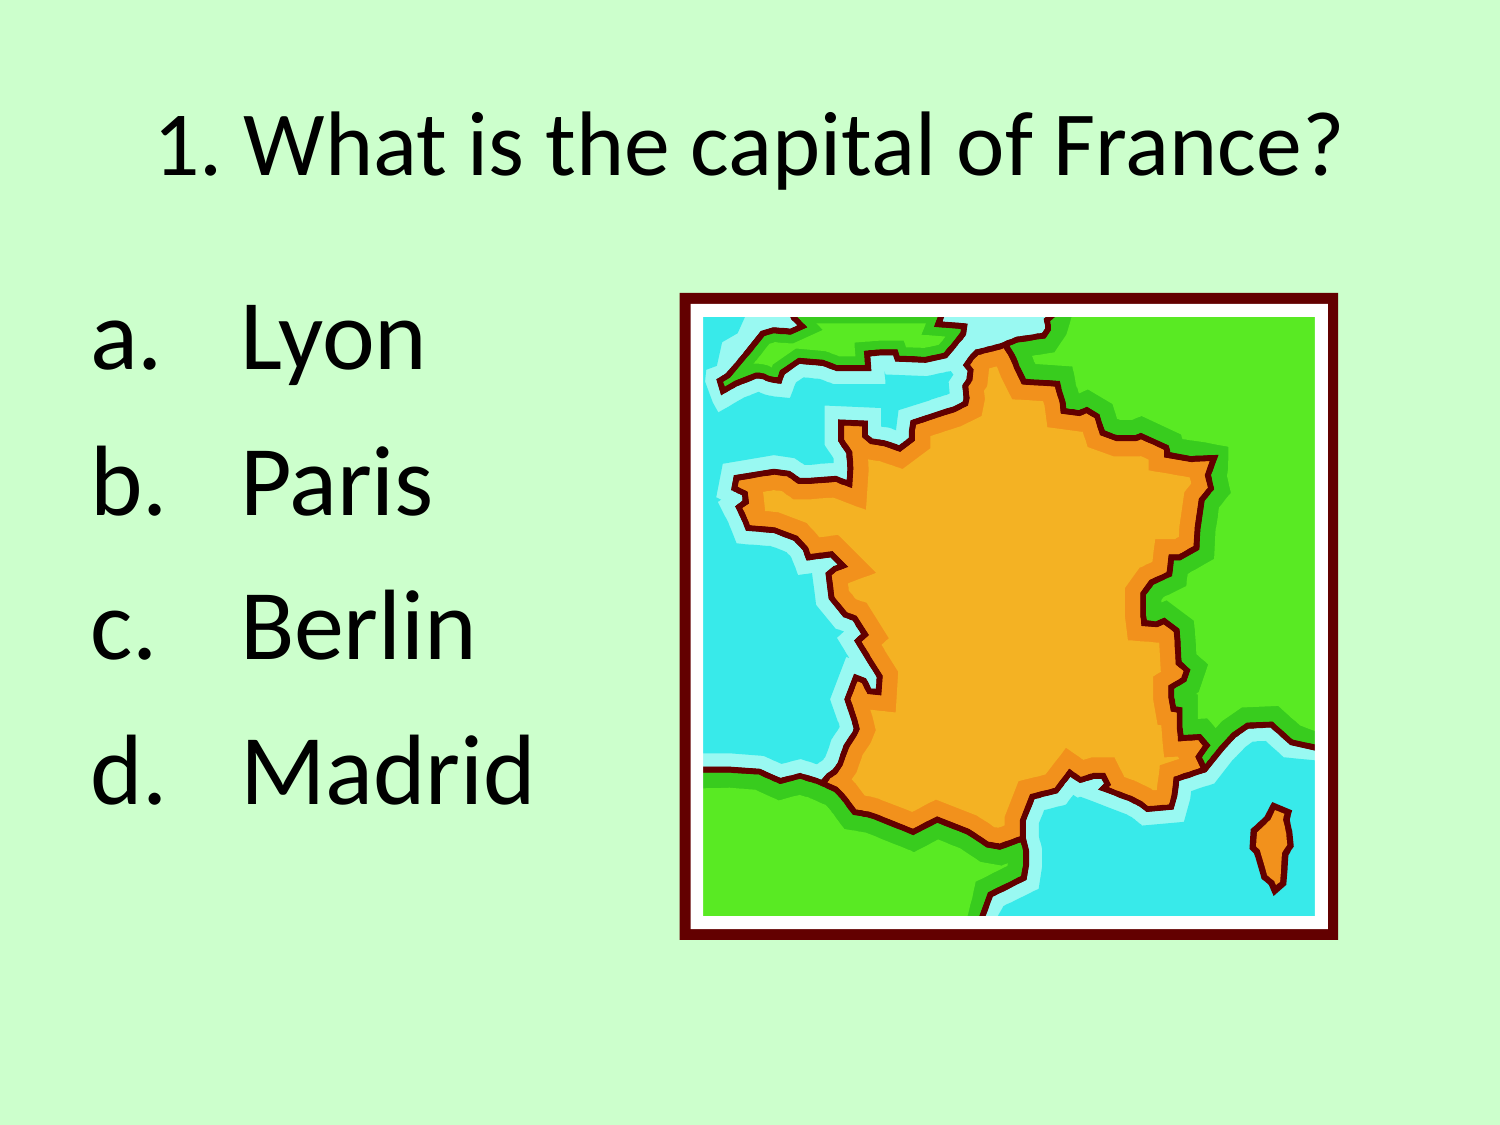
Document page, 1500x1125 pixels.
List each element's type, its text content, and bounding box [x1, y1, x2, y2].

list Lyon Paris Berlin Madrid [75, 262, 1426, 1005]
picture [679, 292, 1339, 940]
title 1. What is the capital of France? [75, 45, 1426, 233]
